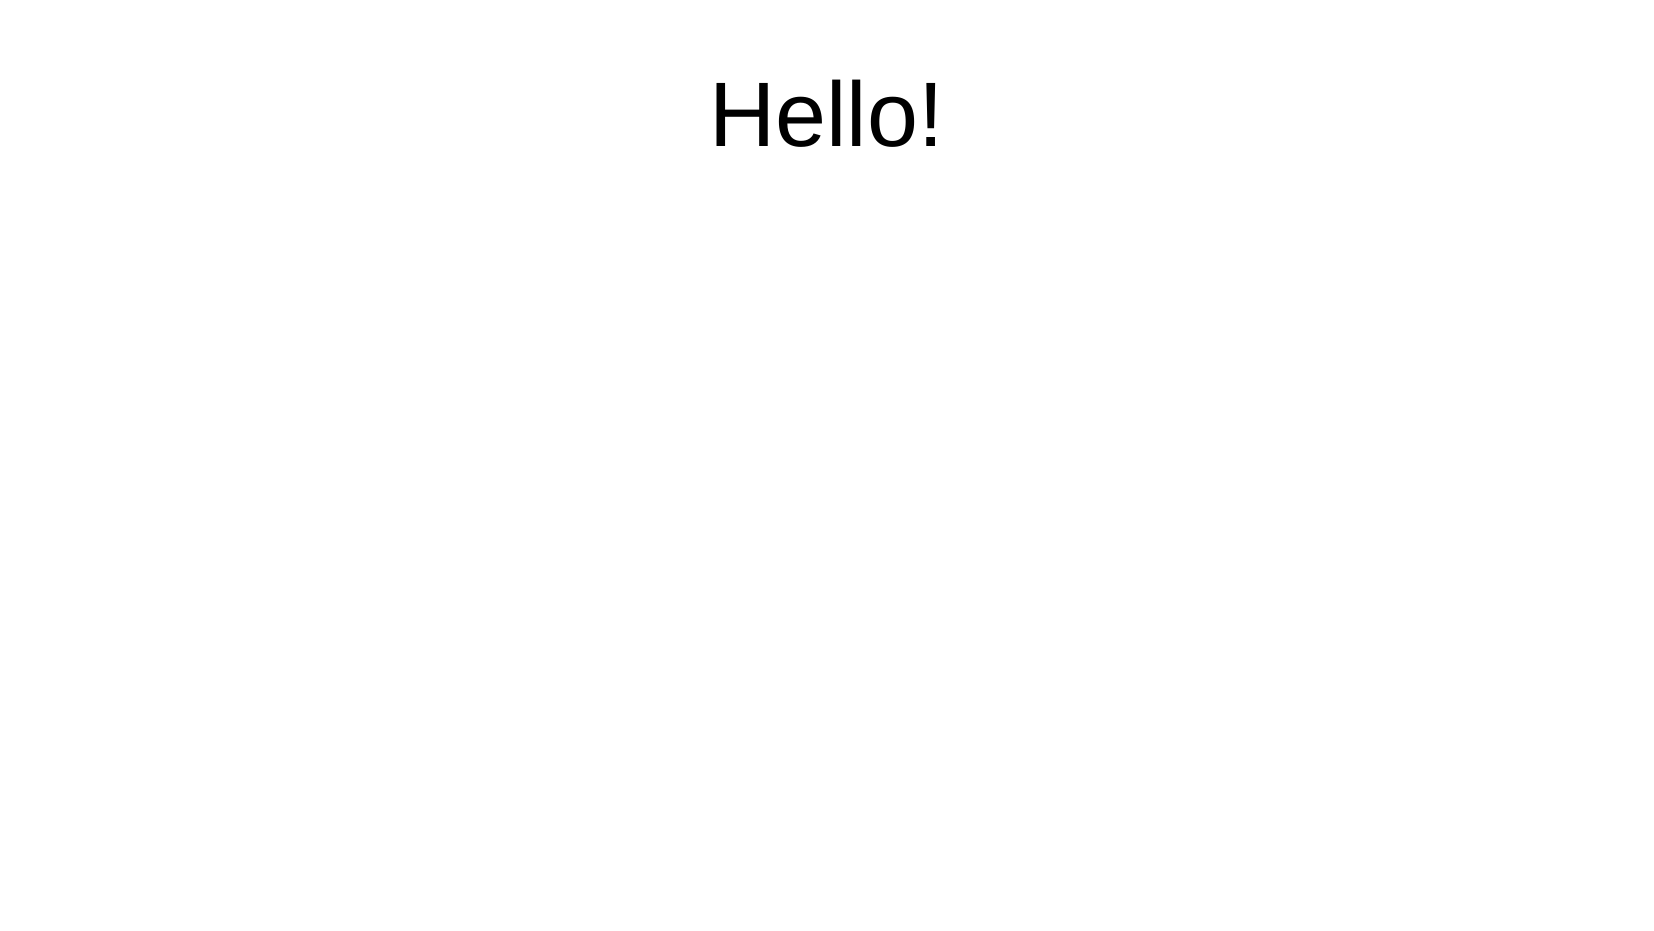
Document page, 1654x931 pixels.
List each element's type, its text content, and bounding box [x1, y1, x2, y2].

title Hello! [82, 37, 1571, 193]
